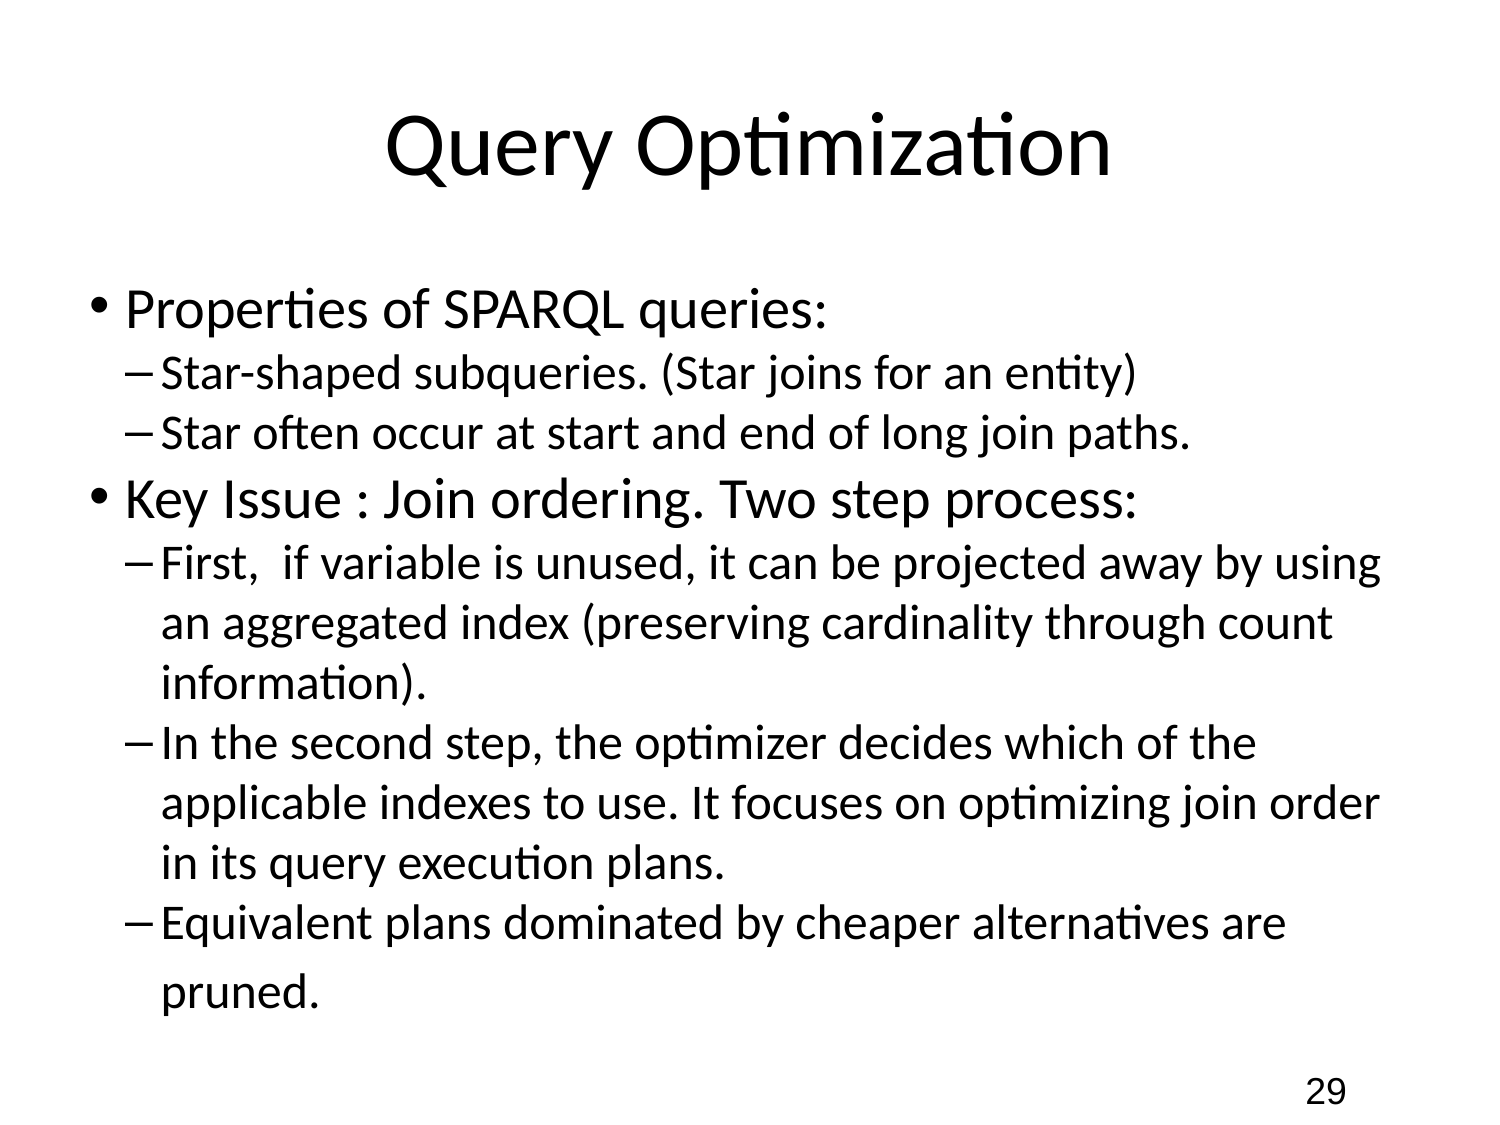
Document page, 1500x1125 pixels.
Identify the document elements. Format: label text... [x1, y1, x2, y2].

text_box Query Optimization [75, 45, 1425, 233]
text_box Properties of SPARQL queries: Star-shaped subqueries. (Star joins for an entity) Star often occur at start and end of long join paths. Key Issue : Join ordering. Two step process: First, if variable is unused, it can be projected away by using an aggregated index (preserving cardinality through count information). In the second step, the optimizer decides which of the applicable indexes to use. It focuses on optimizing join order in its query execution plans. Equivalent plans dominated by cheaper alternatives are pruned. [75, 262, 1425, 1005]
